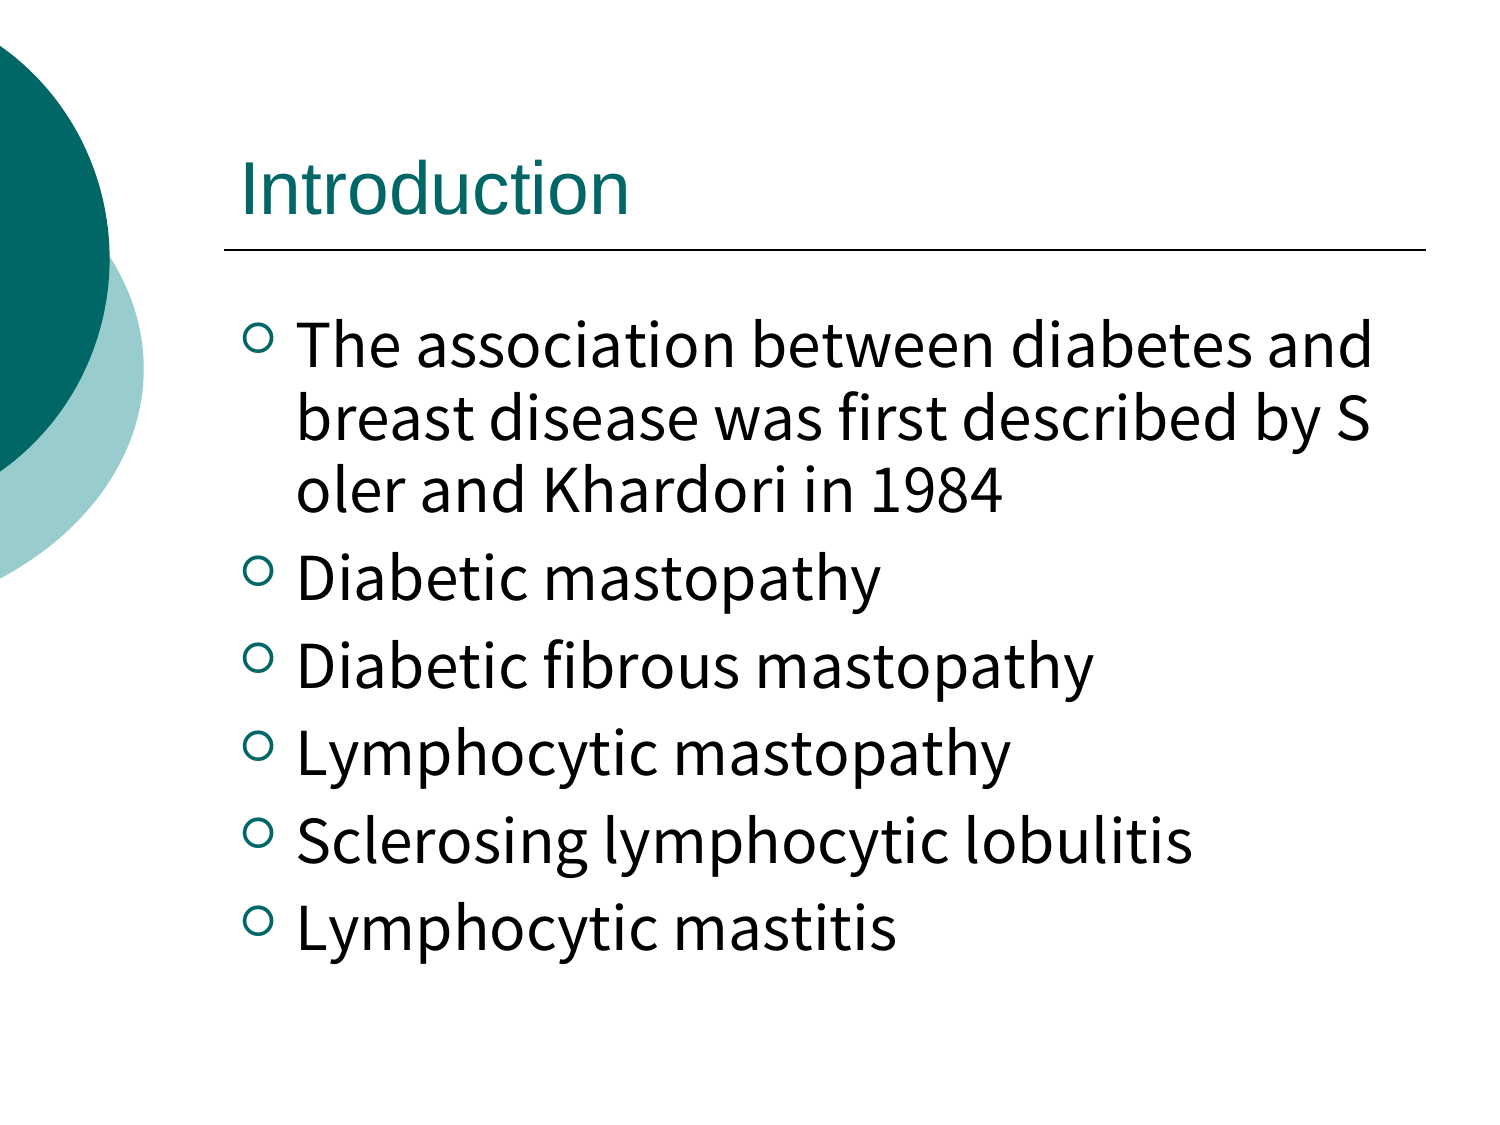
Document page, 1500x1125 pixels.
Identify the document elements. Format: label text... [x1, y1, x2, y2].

title Introduction [224, 49, 1425, 237]
list The association between diabetes and breast disease was first described by Soler and Khardori in 1984 Diabetic mastopathy Diabetic fibrous mastopathy Lymphocytic mastopathy Sclerosing lymphocytic lobulitis Lymphocytic mastitis [224, 299, 1425, 975]
